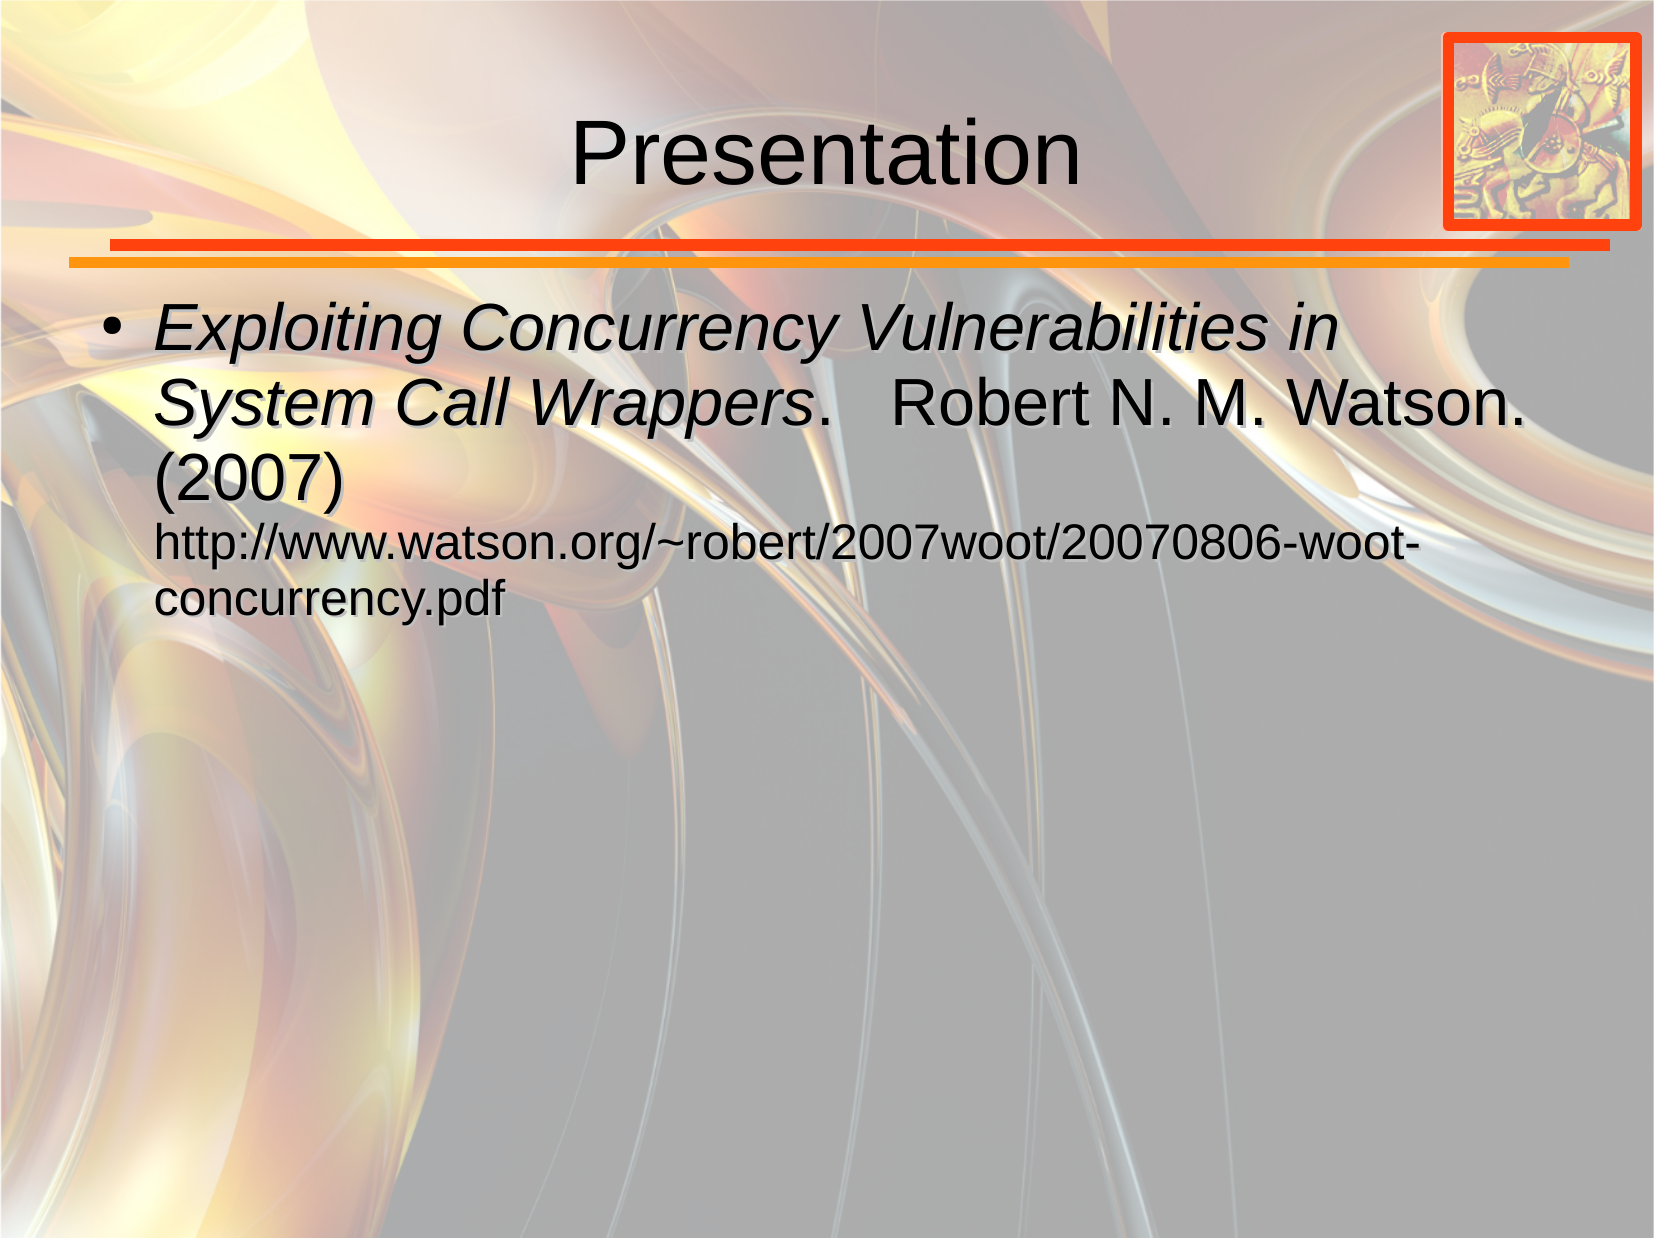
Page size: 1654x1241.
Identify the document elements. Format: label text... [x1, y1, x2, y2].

list Exploiting Concurrency Vulnerabilities in System Call Wrappers. Robert N. M. Watson. (2007) http://www.watson.org/~robert/2007woot/20070806-woot-concurrency.pdf [82, 290, 1571, 1109]
title Presentation [82, 49, 1571, 257]
